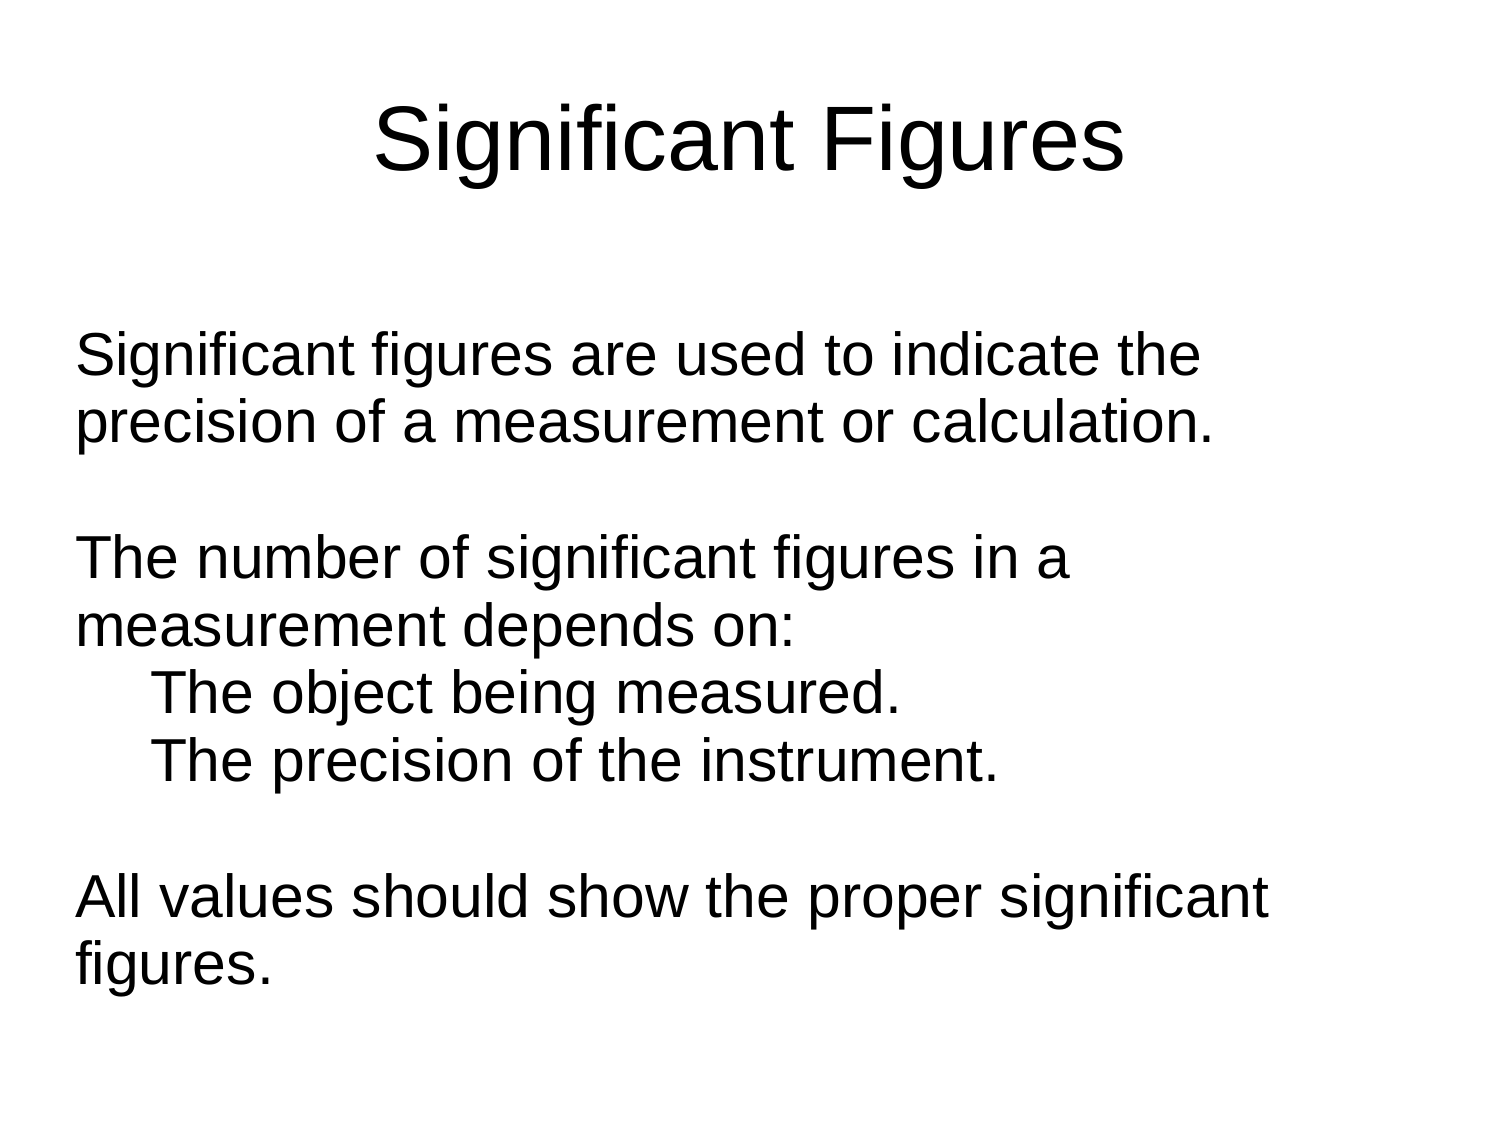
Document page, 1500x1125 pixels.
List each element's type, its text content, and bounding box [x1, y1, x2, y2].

subtitle Significant figures are used to indicate the precision of a measurement or calculation. The number of significant figures in a measurement depends on: The object being measured. The precision of the instrument. All values should show the proper significant figures. [75, 263, 1425, 1055]
title Significant Figures [75, 44, 1425, 233]
